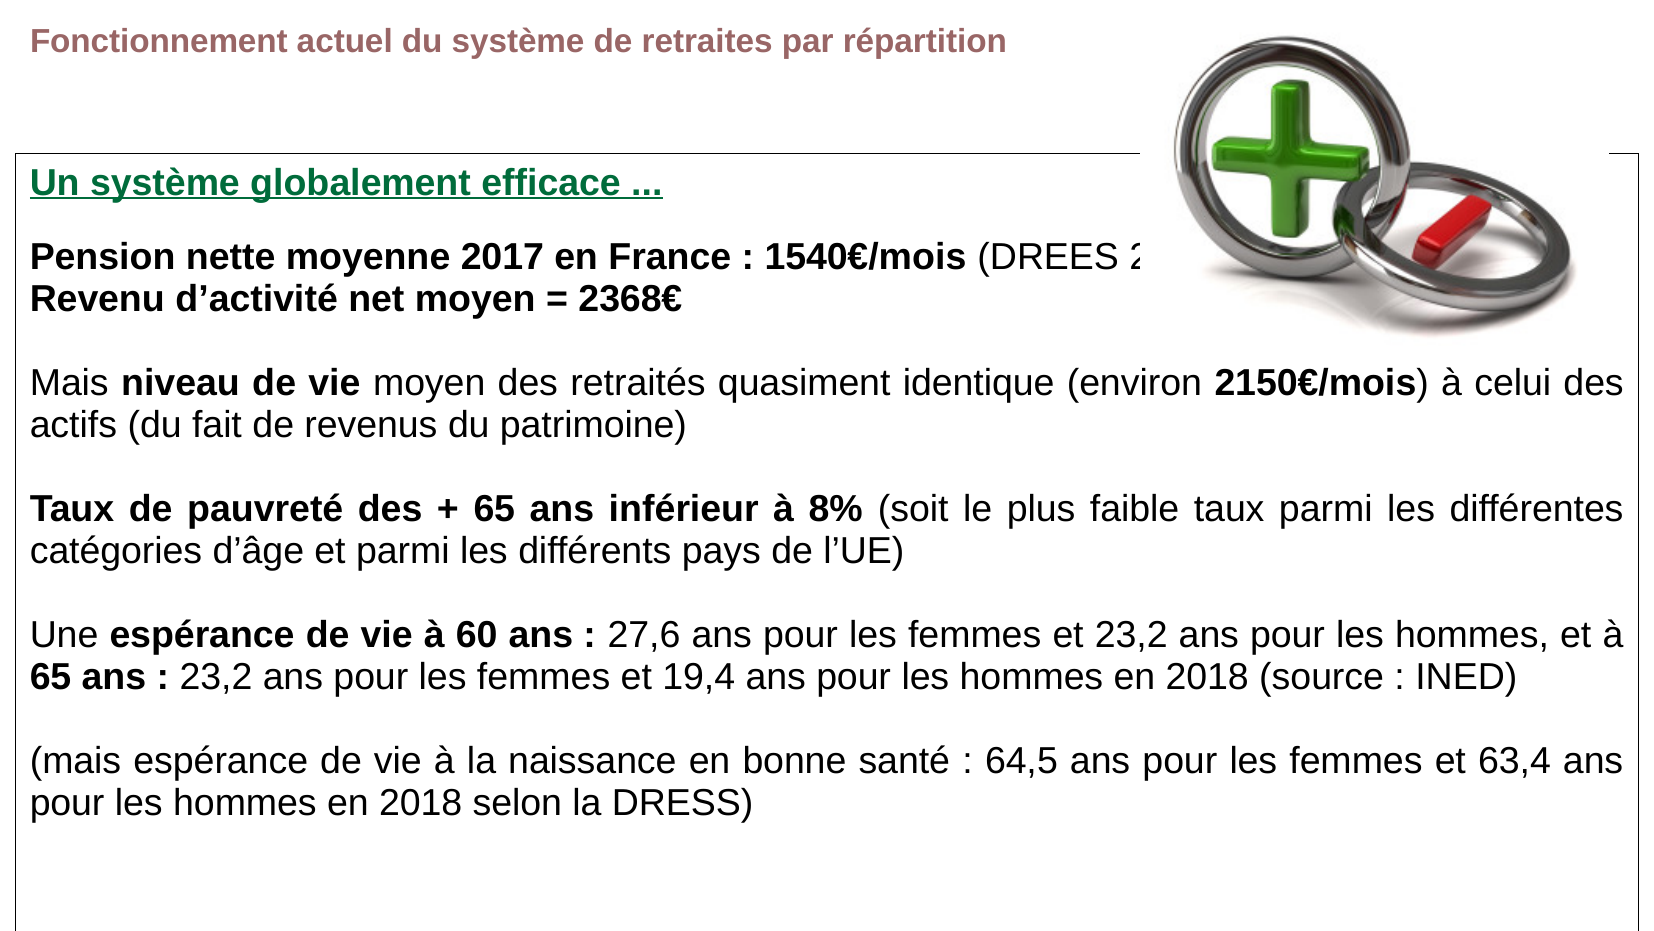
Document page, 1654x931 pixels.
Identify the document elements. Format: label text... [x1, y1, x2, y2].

title Fonctionnement actuel du système de retraites par répartition [30, 0, 1508, 91]
picture [1140, 8, 1609, 361]
text_box Un système globalement efficace ... Pension nette moyenne 2017 en France : 1540€/mois (DREES 2019) Revenu d’activité net moyen = 2368€ Mais niveau de vie moyen des retraités quasiment identique (environ 2150€/mois) à celui des actifs (du fait de revenus du patrimoine) Taux de pauvreté des + 65 ans inférieur à 8% (soit le plus faible taux parmi les différentes catégories d’âge et parmi les différents pays de l’UE) Une espérance de vie à 60 ans : 27,6 ans pour les femmes et 23,2 ans pour les hommes, et à 65 ans : 23,2 ans pour les femmes et 19,4 ans pour les hommes en 2018 (source : INED) (mais espérance de vie à la naissance en bonne santé : 64,5 ans pour les femmes et 63,4 ans pour les hommes en 2018 selon la DRESS) [15, 153, 1639, 931]
